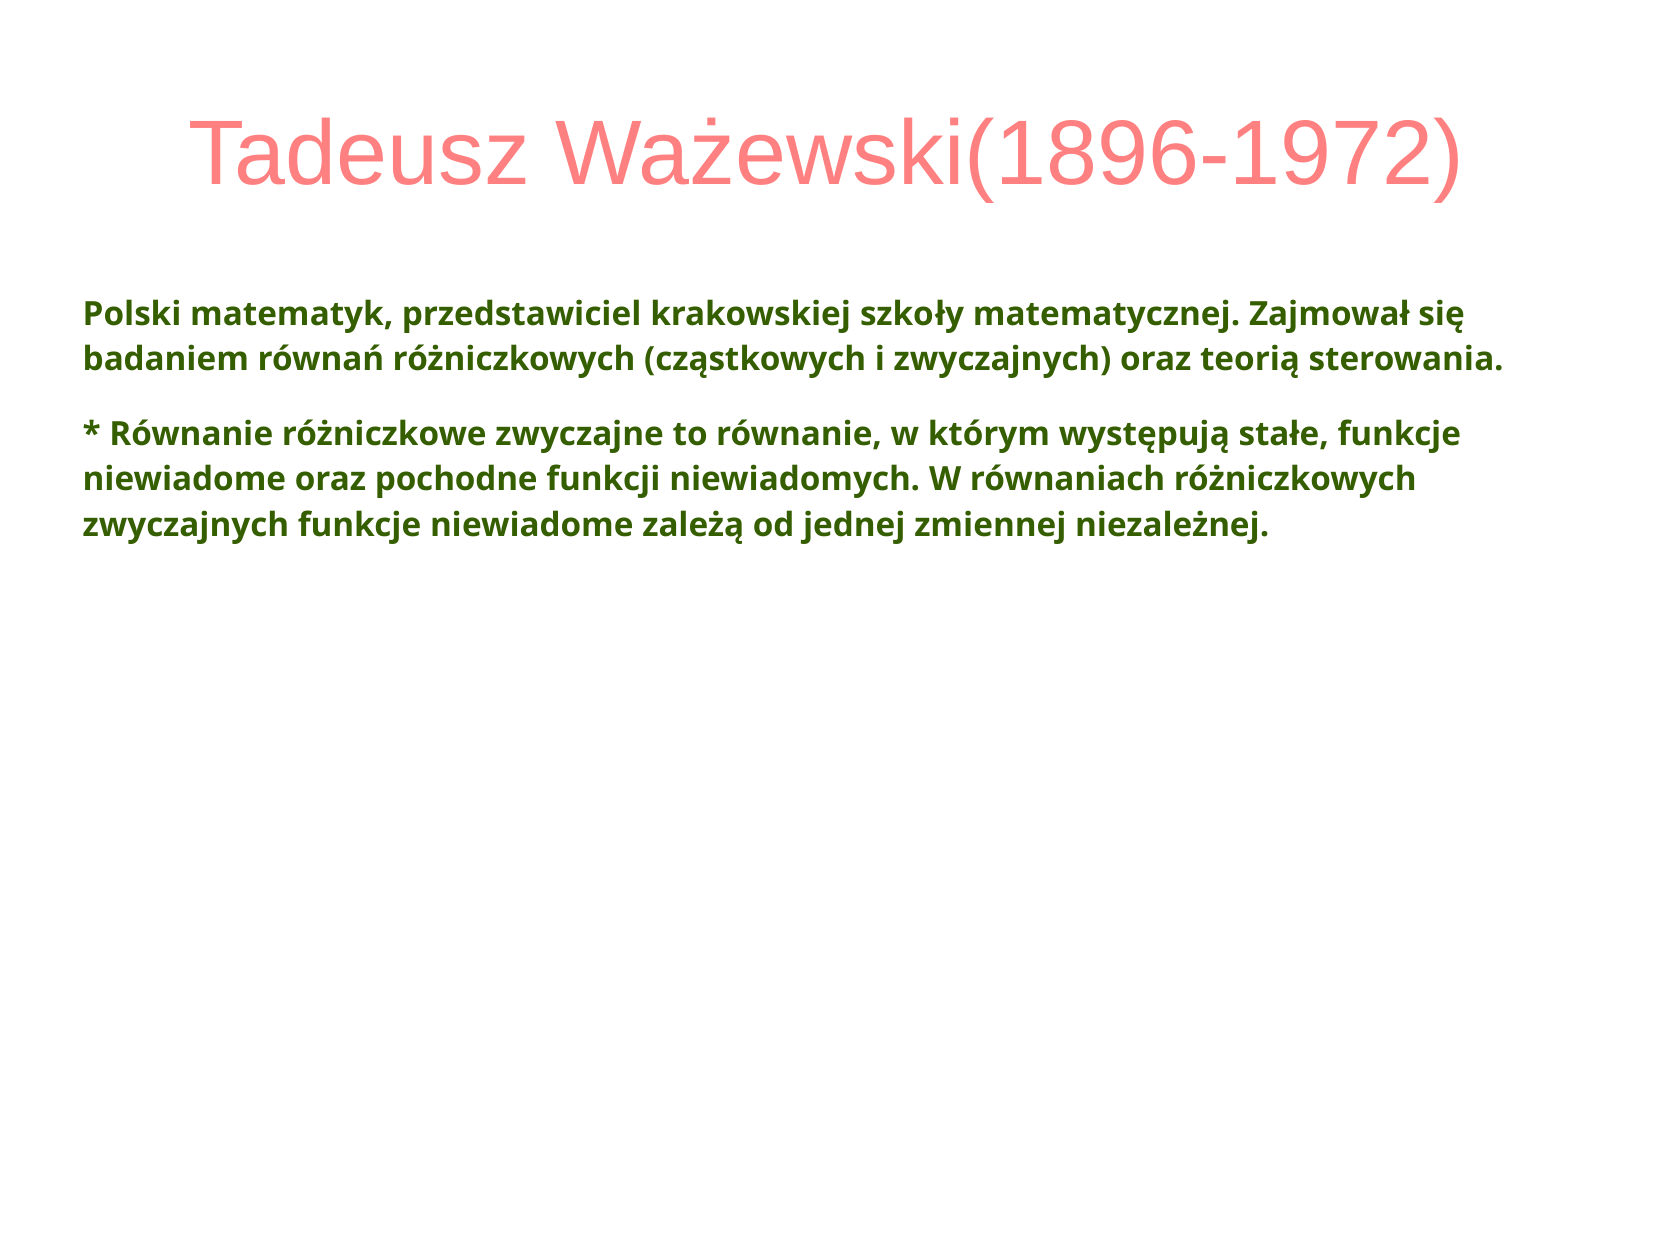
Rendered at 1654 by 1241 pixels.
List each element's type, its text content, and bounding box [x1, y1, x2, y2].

list Polski matematyk, przedstawiciel krakowskiej szkoły matematycznej. Zajmował się badaniem równań różniczkowych (cząstkowych i zwyczajnych) oraz teorią sterowania. * Równanie różniczkowe zwyczajne to równanie, w którym występują stałe, funkcje niewiadome oraz pochodne funkcji niewiadomych. W równaniach różniczkowych zwyczajnych funkcje niewiadome zależą od jednej zmiennej niezależnej. [82, 290, 1571, 1109]
title Tadeusz Ważewski(1896-1972) [82, 49, 1571, 257]
